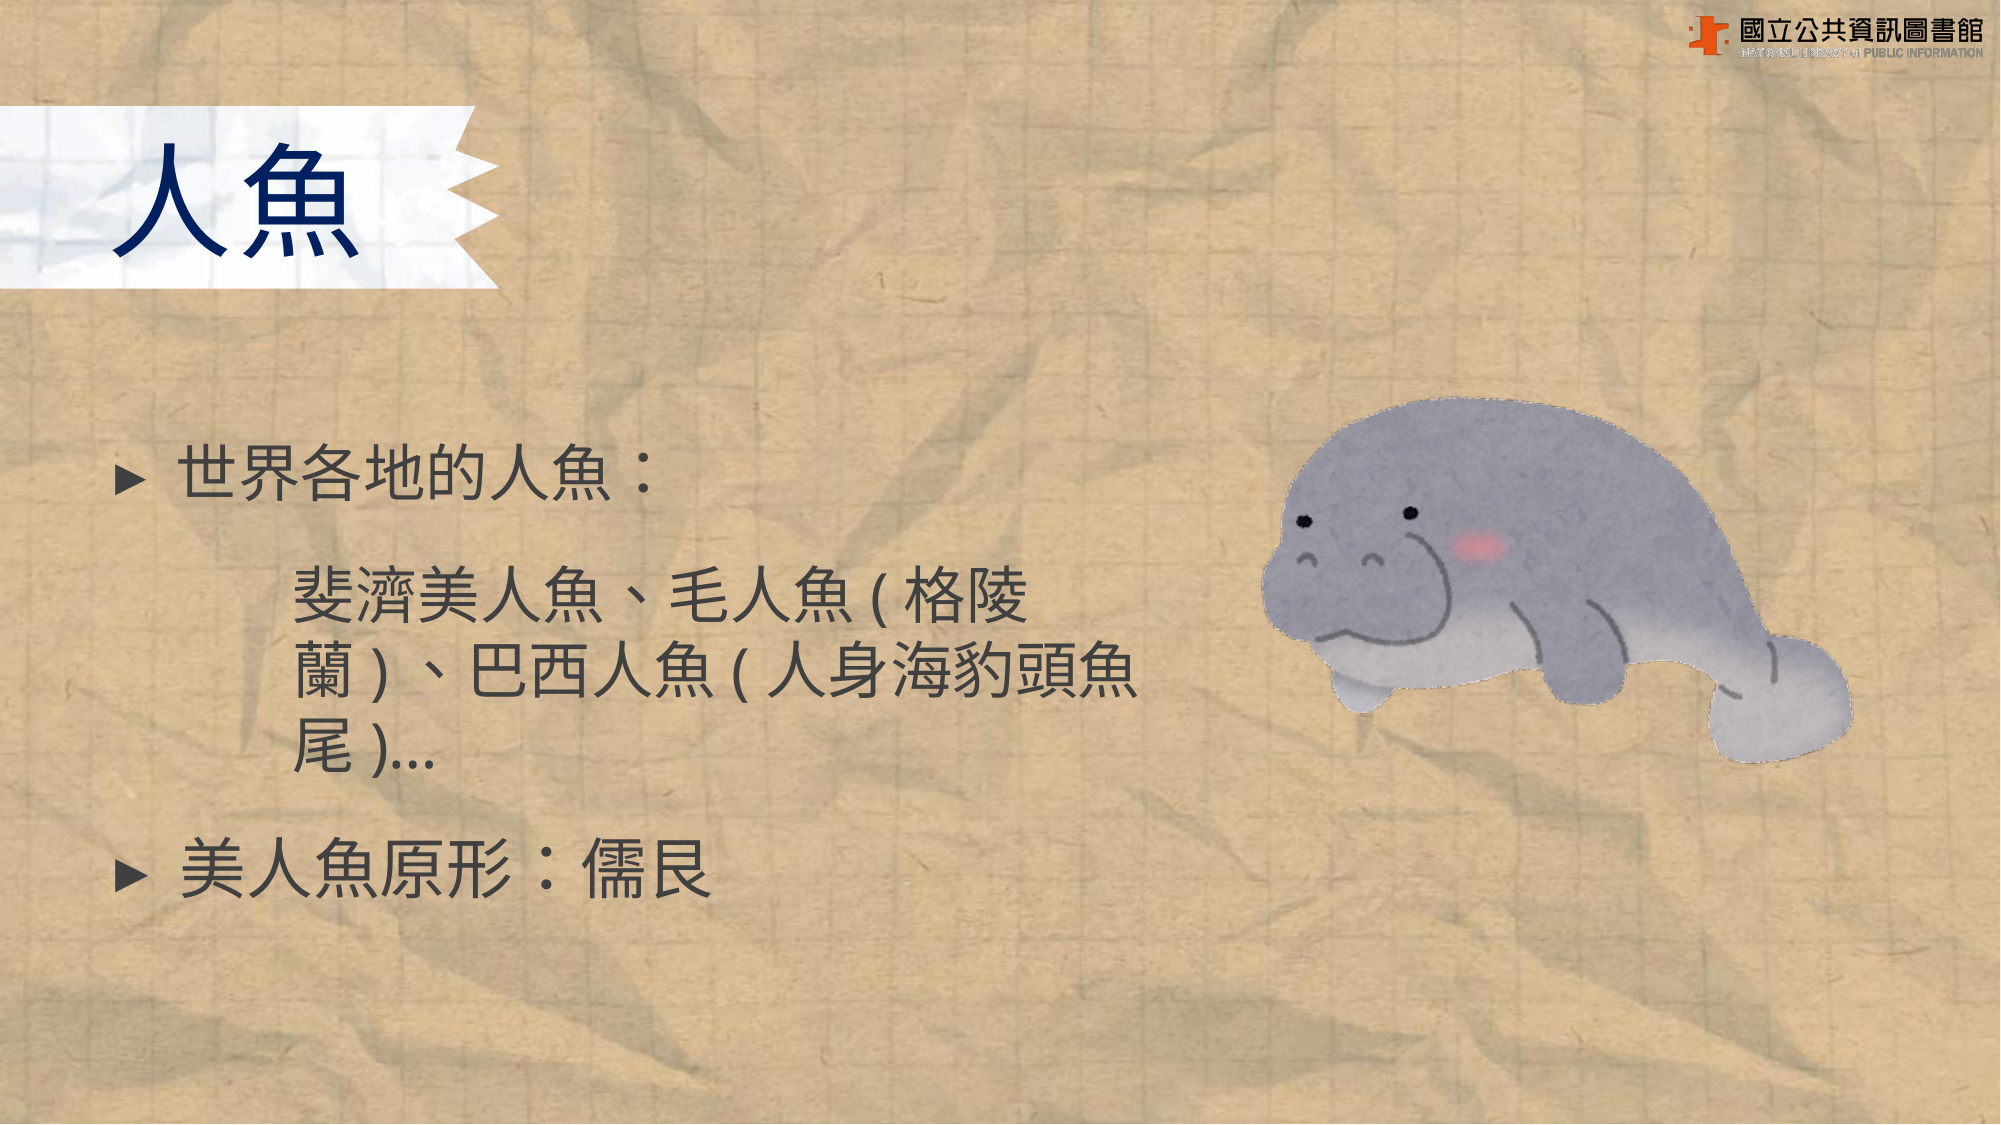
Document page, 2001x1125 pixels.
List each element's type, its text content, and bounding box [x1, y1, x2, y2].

picture [1240, 330, 1866, 820]
text_box ▸ 世界各地的人魚： [100, 426, 848, 518]
text_box 斐濟美人魚、毛人魚(格陵蘭)、巴西人魚(人身海豹頭魚尾)… [277, 548, 1210, 715]
text_box 人魚 [92, 115, 816, 283]
picture [0, 56, 560, 330]
text_box ▸ 美人魚原形：儒艮 [100, 819, 906, 916]
